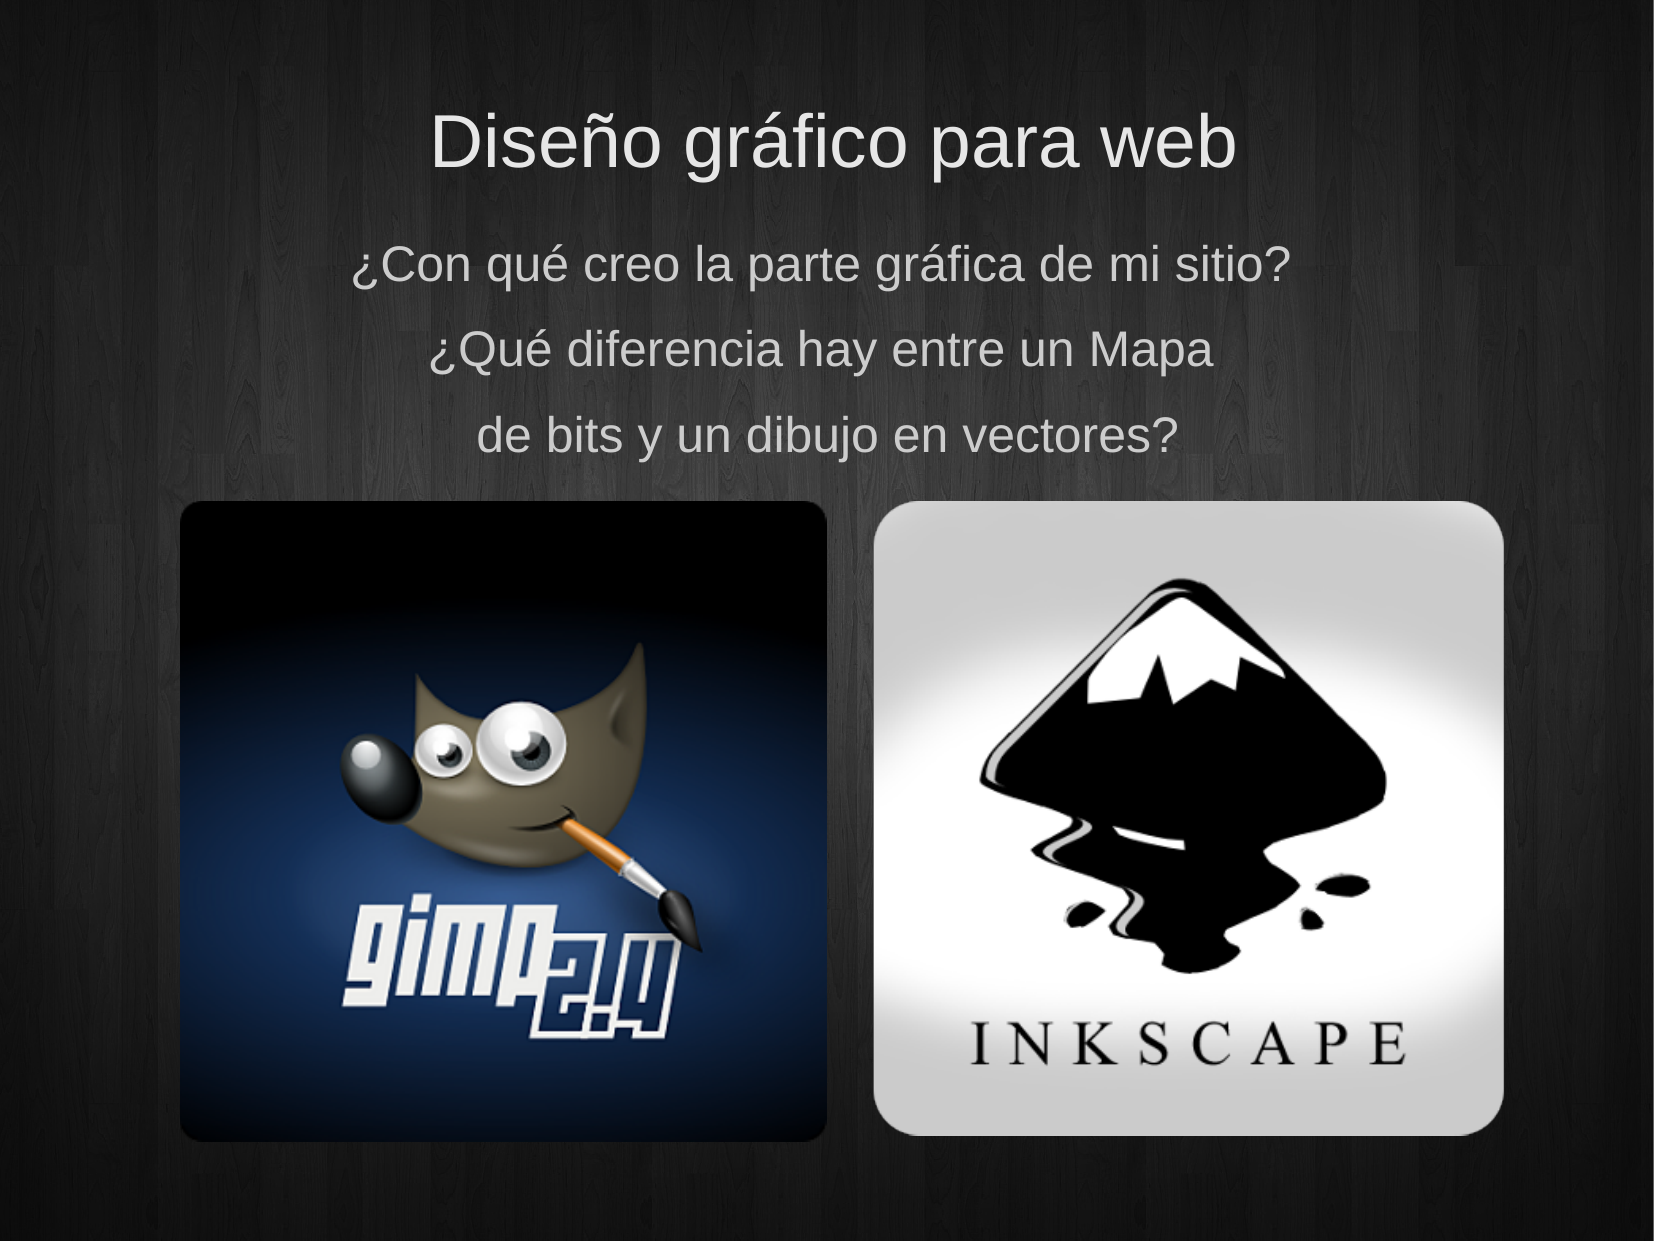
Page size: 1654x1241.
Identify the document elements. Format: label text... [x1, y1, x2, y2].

title Diseño gráfico para web [90, 45, 1579, 238]
list ¿Con qué creo la parte gráfica de mi sitio? ¿Qué diferencia hay entre un Mapa de bits y un dibujo en vectores? [76, 236, 1565, 537]
picture [0, 0, 1654, 1241]
